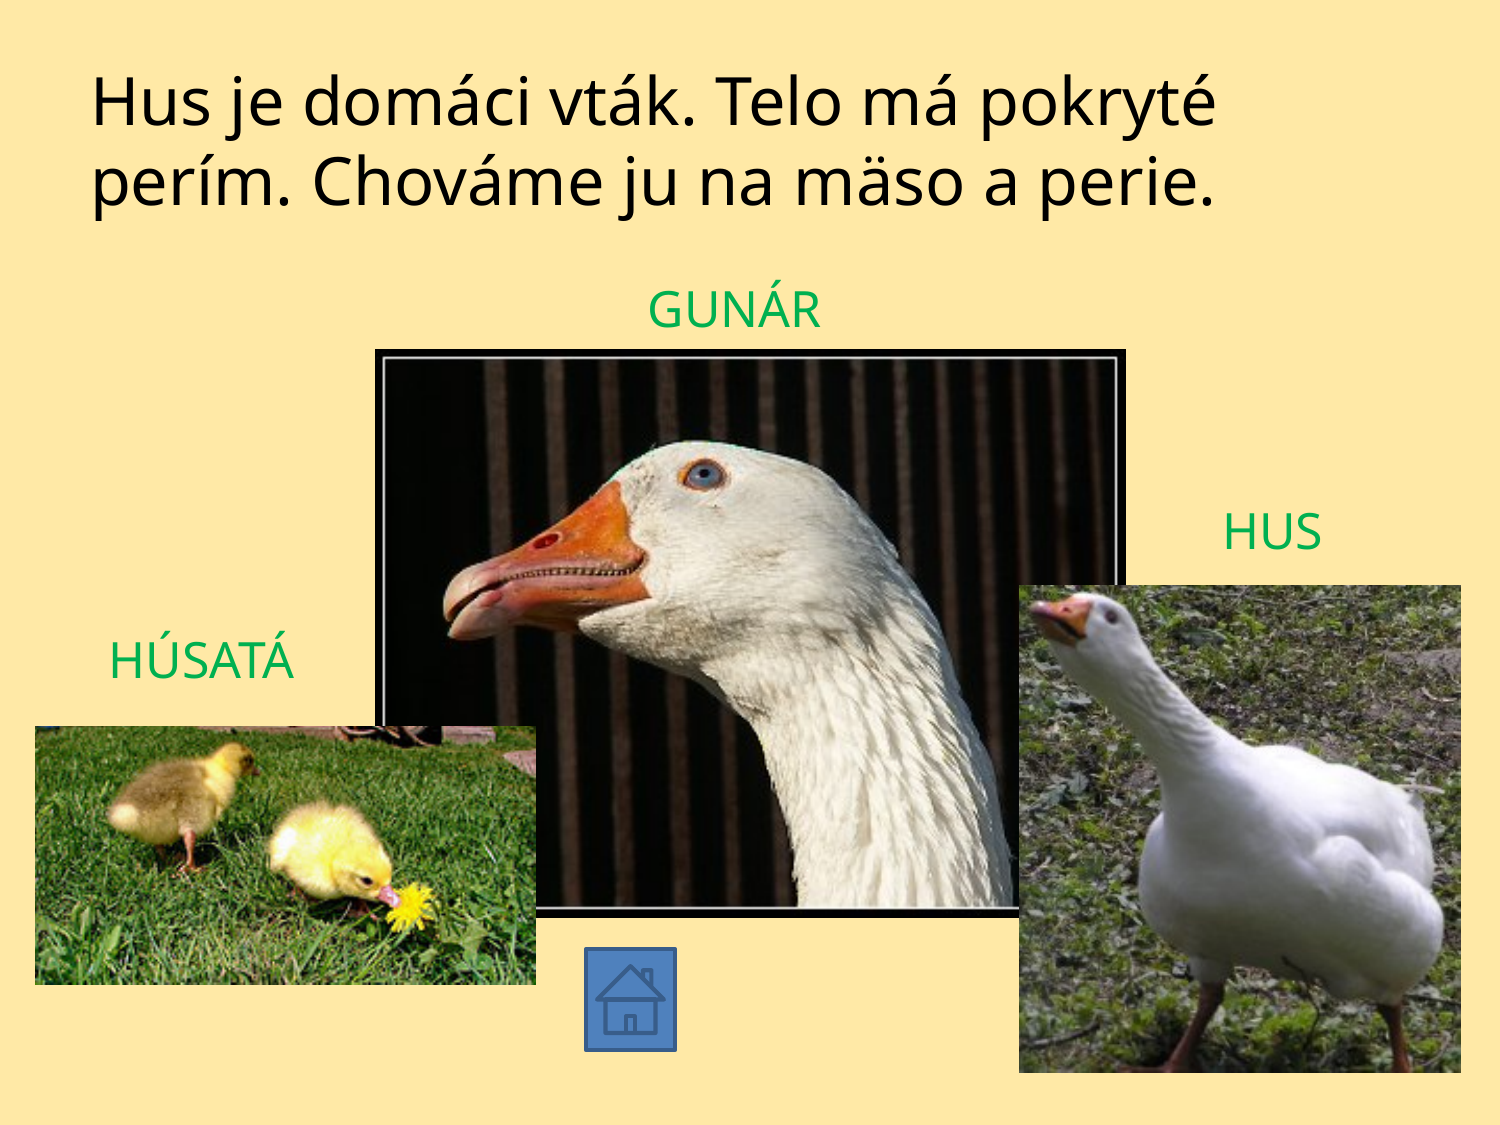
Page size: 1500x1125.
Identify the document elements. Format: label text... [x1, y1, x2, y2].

text_box [585, 949, 676, 1051]
text_box GUNÁR [632, 269, 846, 346]
text_box HÚSATÁ [93, 621, 343, 697]
picture [35, 349, 1461, 1073]
text_box HUS [1207, 492, 1348, 568]
title Hus je domáci vták. Telo má pokryté perím. Chováme ju na mäso a perie. [75, 45, 1426, 233]
